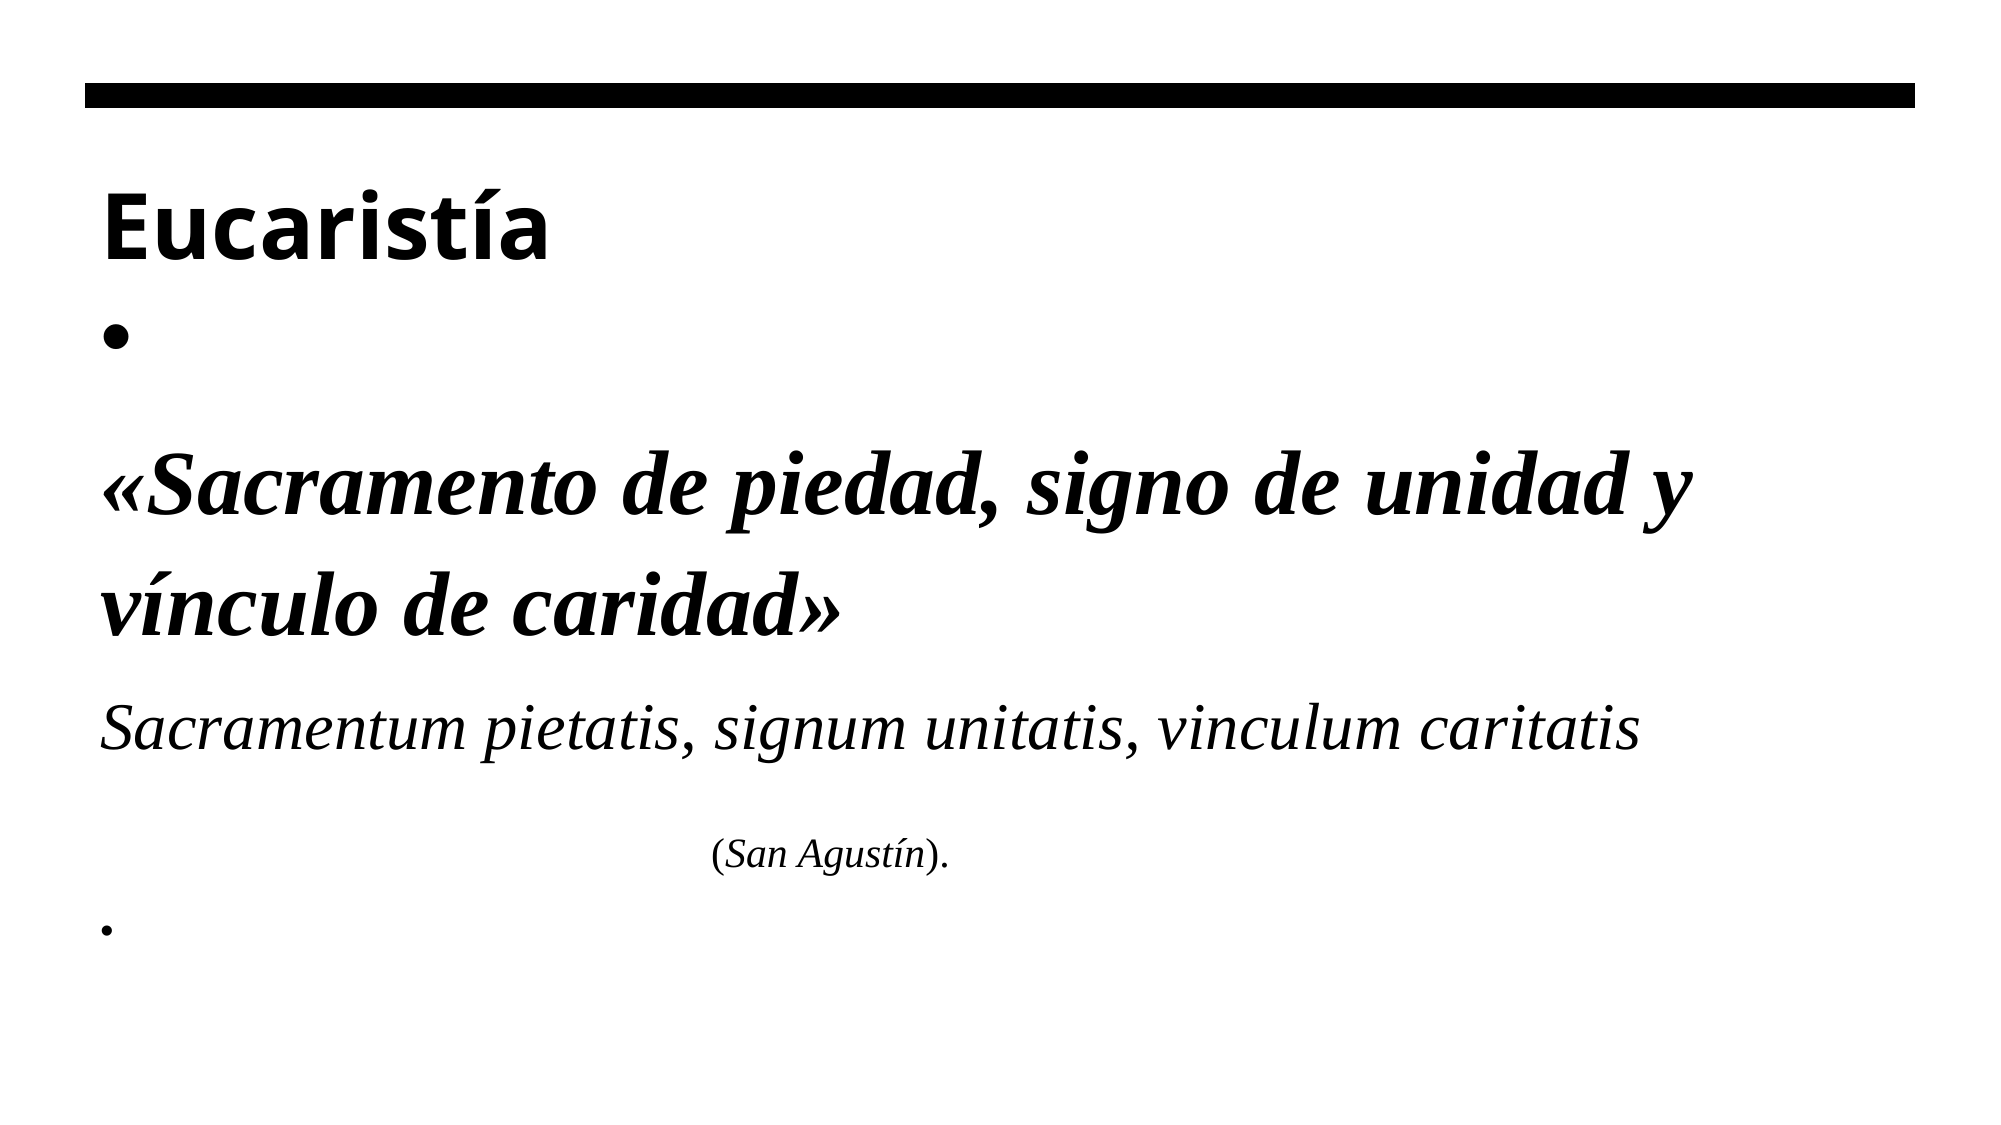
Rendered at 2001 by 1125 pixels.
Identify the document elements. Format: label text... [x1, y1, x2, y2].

list «Sacramento de piedad, signo de unidad y vínculo de caridad» Sacramentum pietatis, signum unitatis, vinculum caritatis (San Agustín). [85, 401, 1916, 1037]
title Eucaristía [85, 160, 1916, 401]
